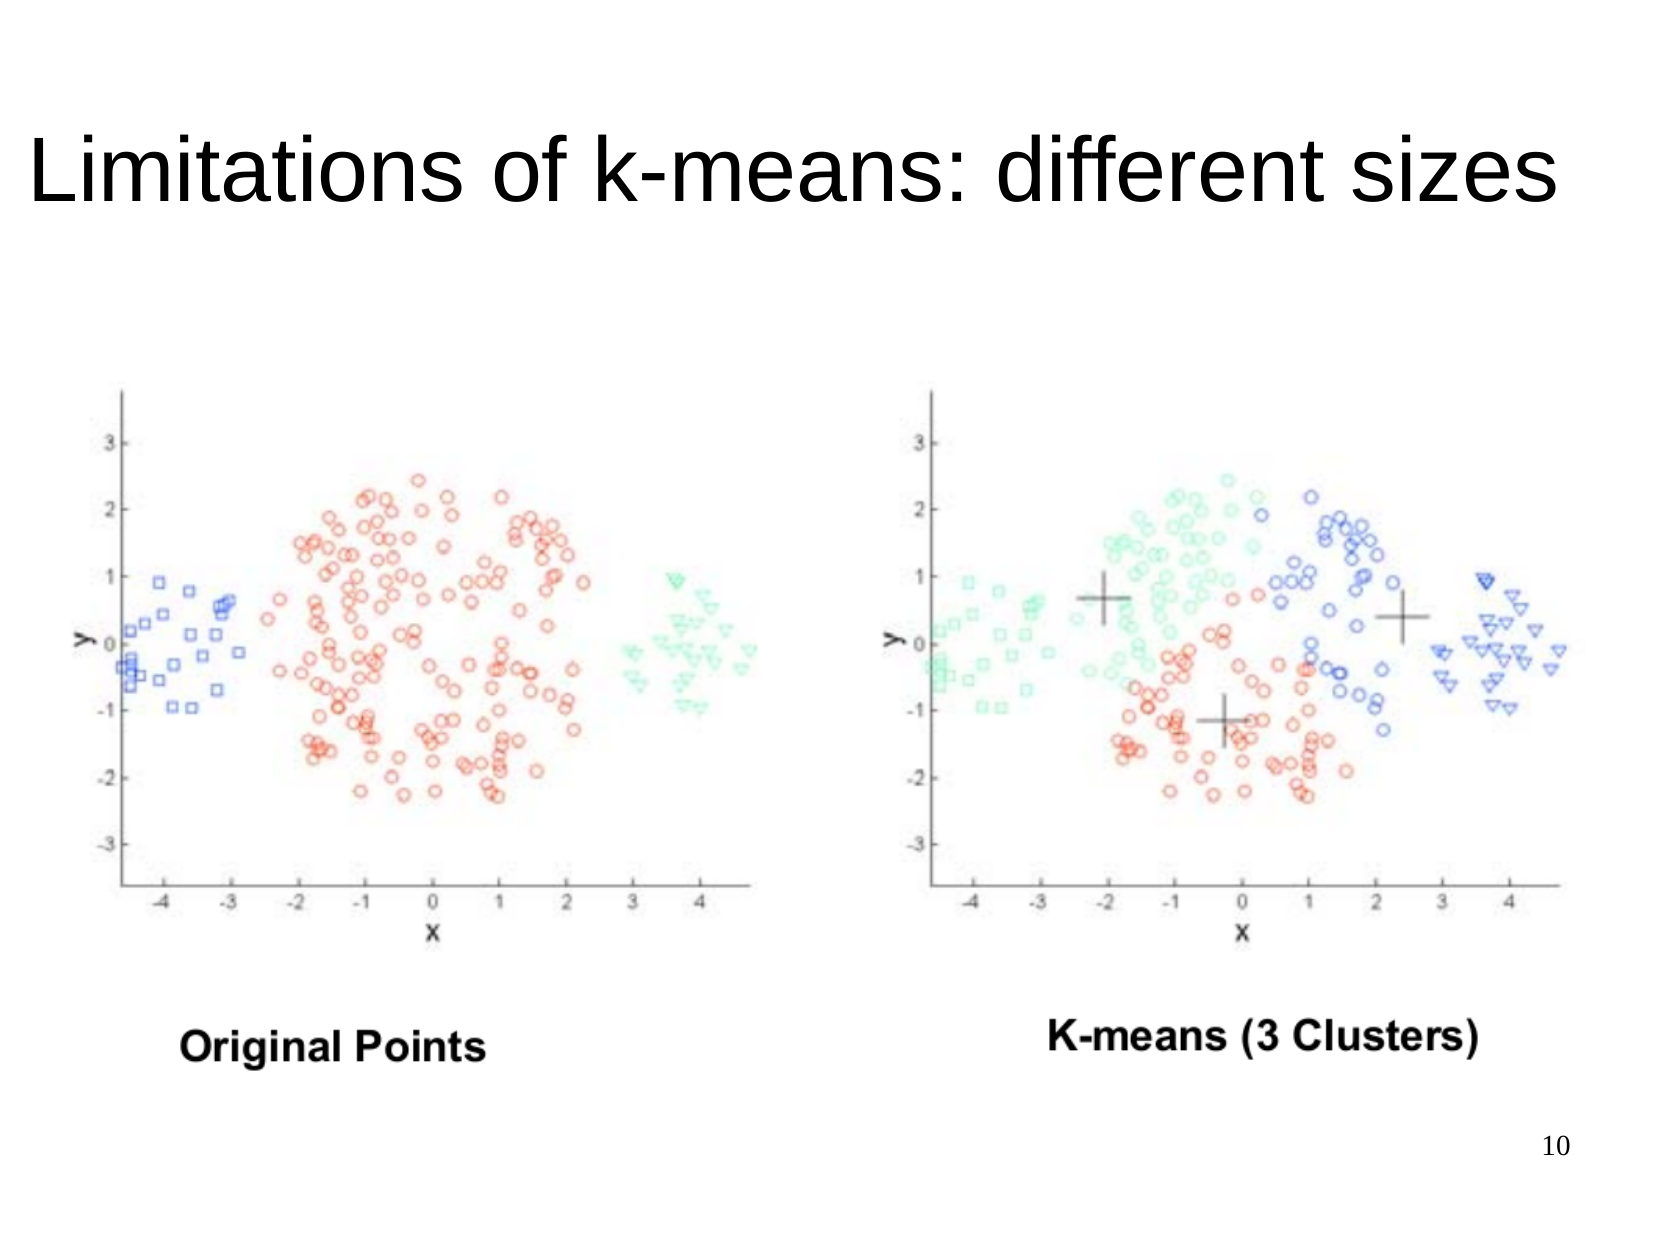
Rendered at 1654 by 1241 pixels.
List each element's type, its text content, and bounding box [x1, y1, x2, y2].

title Limitations of k-means: different sizes [20, 103, 1654, 357]
picture [54, 317, 1603, 1110]
